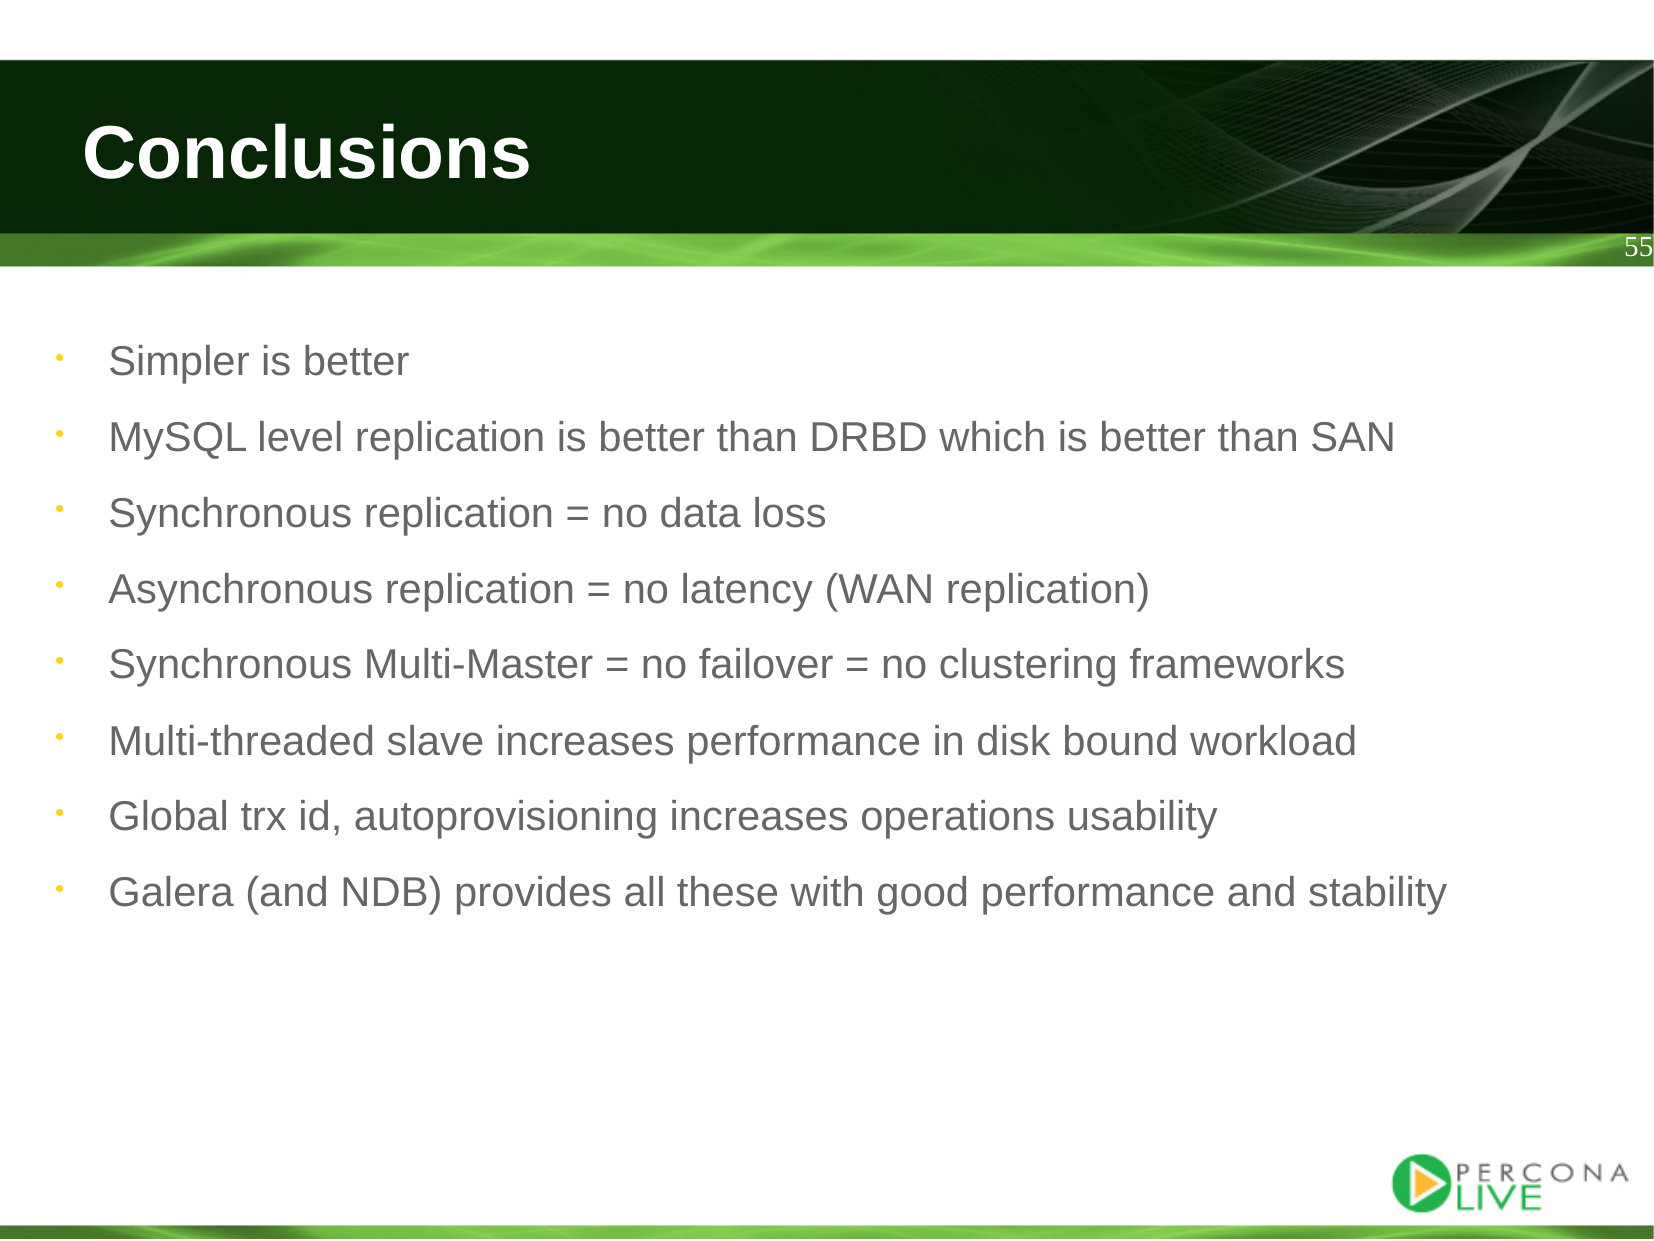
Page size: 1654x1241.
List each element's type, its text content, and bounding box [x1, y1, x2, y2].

list Simpler is better MySQL level replication is better than DRBD which is better than SAN Synchronous replication = no data loss Asynchronous replication = no latency (WAN replication) Synchronous Multi-Master = no failover = no clustering frameworks Multi-threaded slave increases performance in disk bound workload Global trx id, autoprovisioning increases operations usability Galera (and NDB) provides all these with good performance and stability [37, 337, 1613, 1207]
title Conclusions [82, 49, 1571, 257]
picture [0, 1, 1654, 1239]
